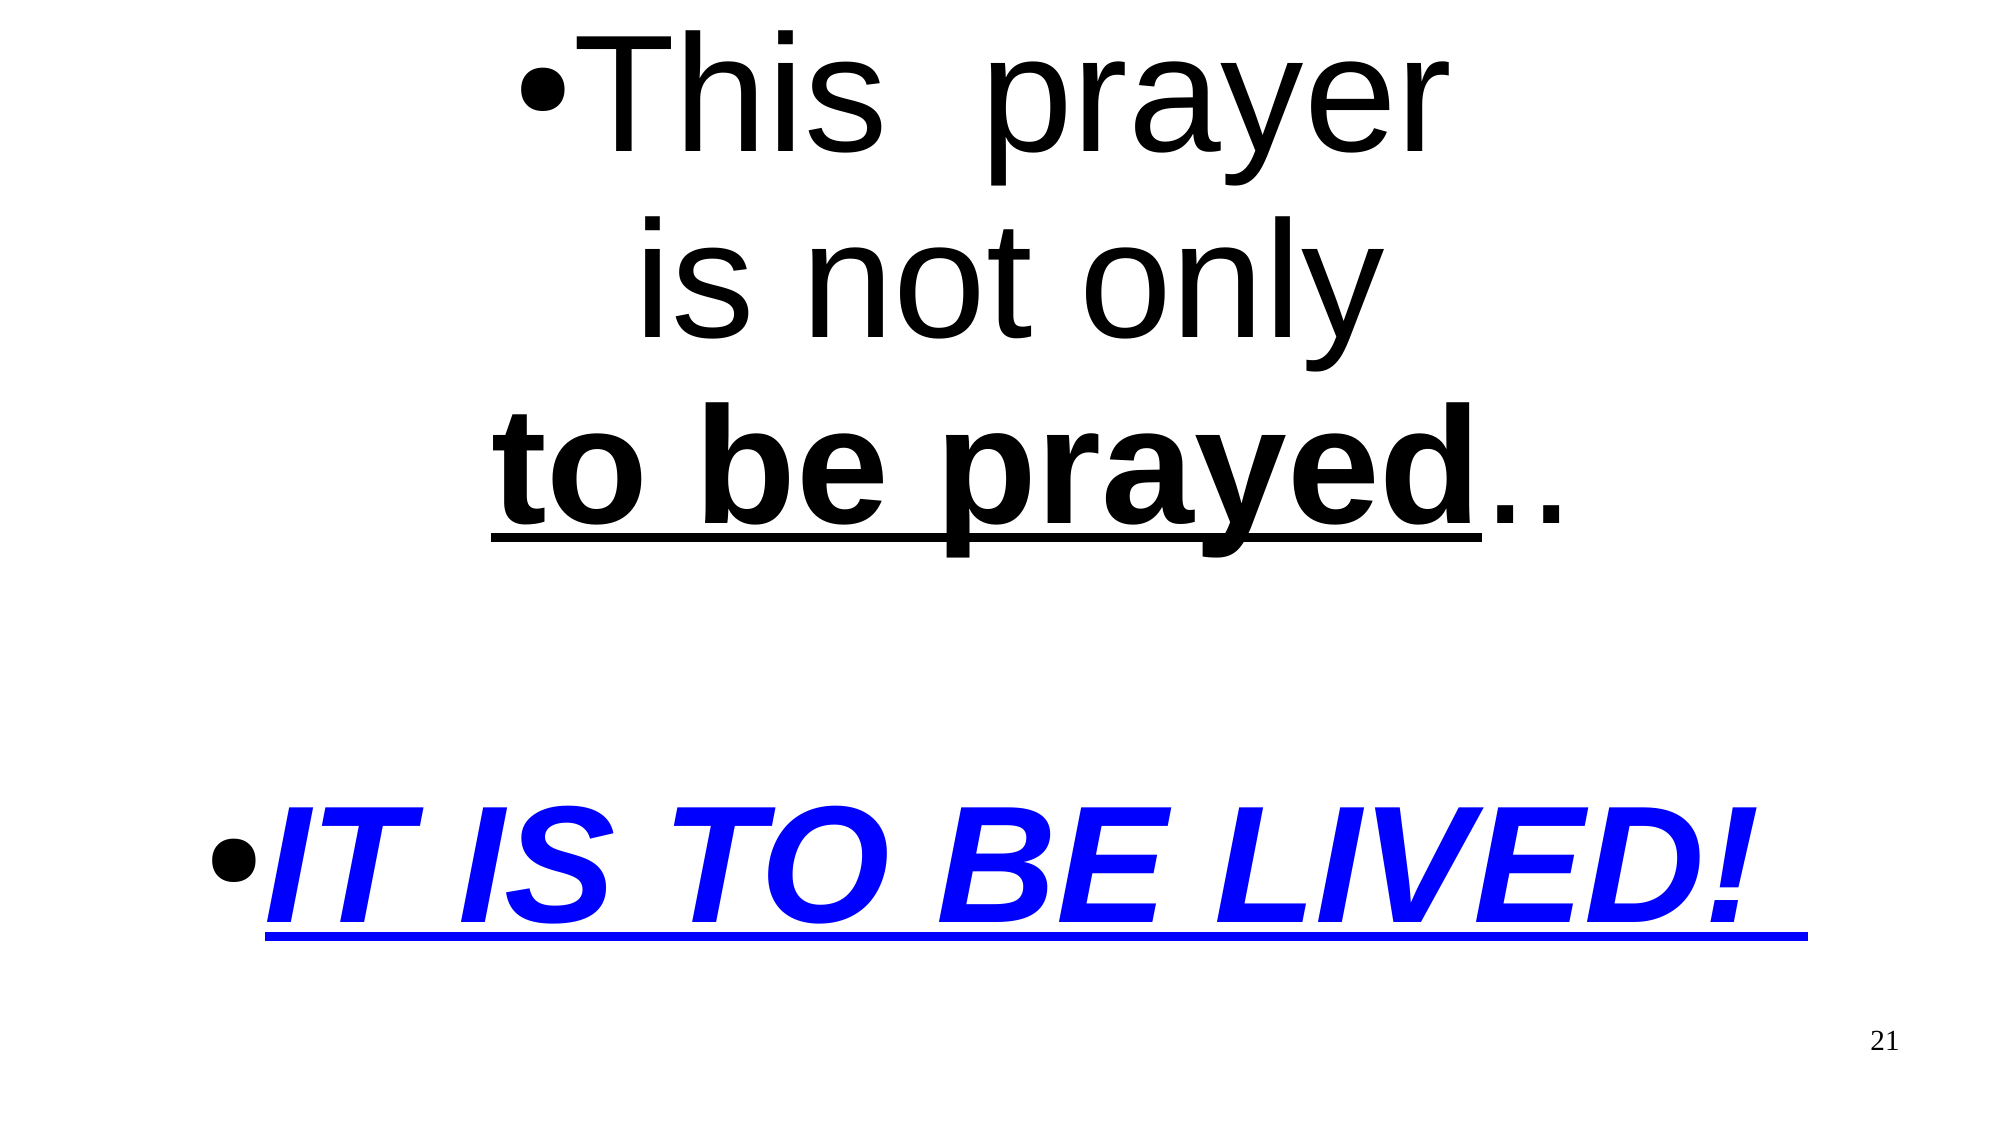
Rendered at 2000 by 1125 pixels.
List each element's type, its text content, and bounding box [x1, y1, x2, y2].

list This prayer is not only to be prayed.. IT IS TO BE LIVED! [0, 0, 1996, 1123]
